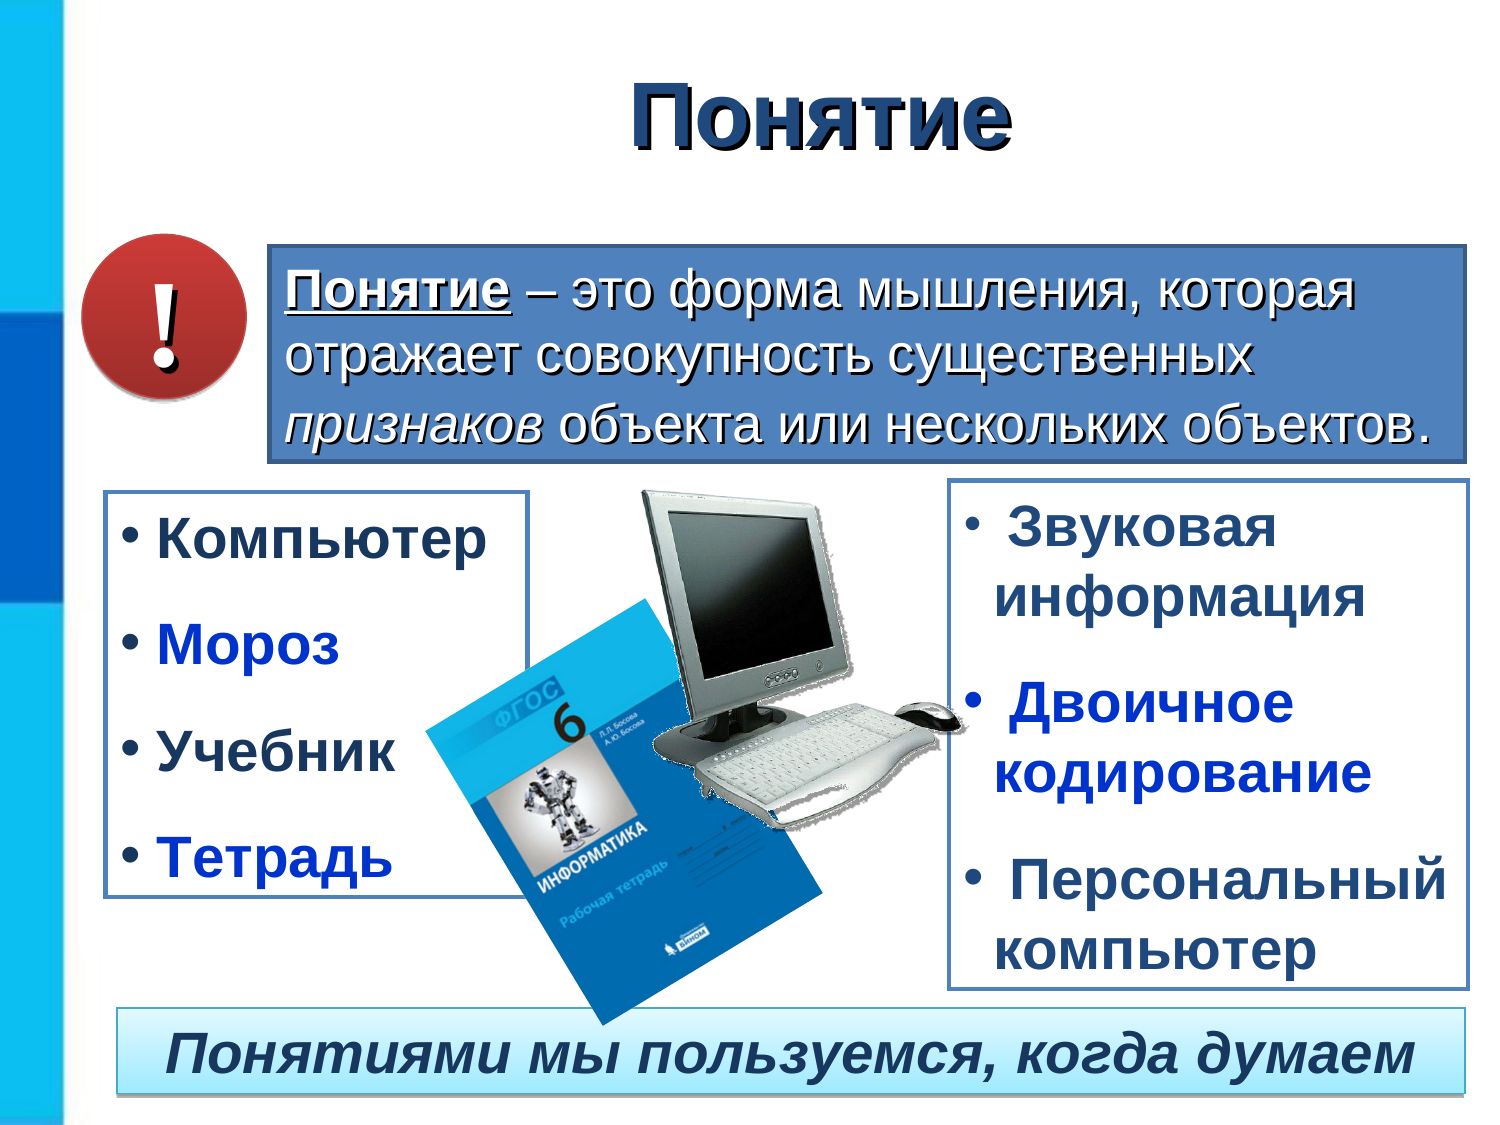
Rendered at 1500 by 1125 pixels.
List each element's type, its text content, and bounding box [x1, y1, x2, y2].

text_box Понятиями мы пользуемся, когда думаем [117, 1007, 1465, 1094]
picture [0, 0, 1500, 1125]
text_box ! [82, 234, 247, 399]
text_box Компьютер Мороз Учебник Тетрадь [105, 492, 528, 897]
text_box Понятие – это форма мышления, которая отражает совокупность существенных признаков объекта или нескольких объектов. [269, 246, 1465, 462]
text_box Звуковая информация Двоичное кодирование Персональный компьютер [949, 480, 1468, 989]
text_box Понятие [140, 46, 1500, 173]
